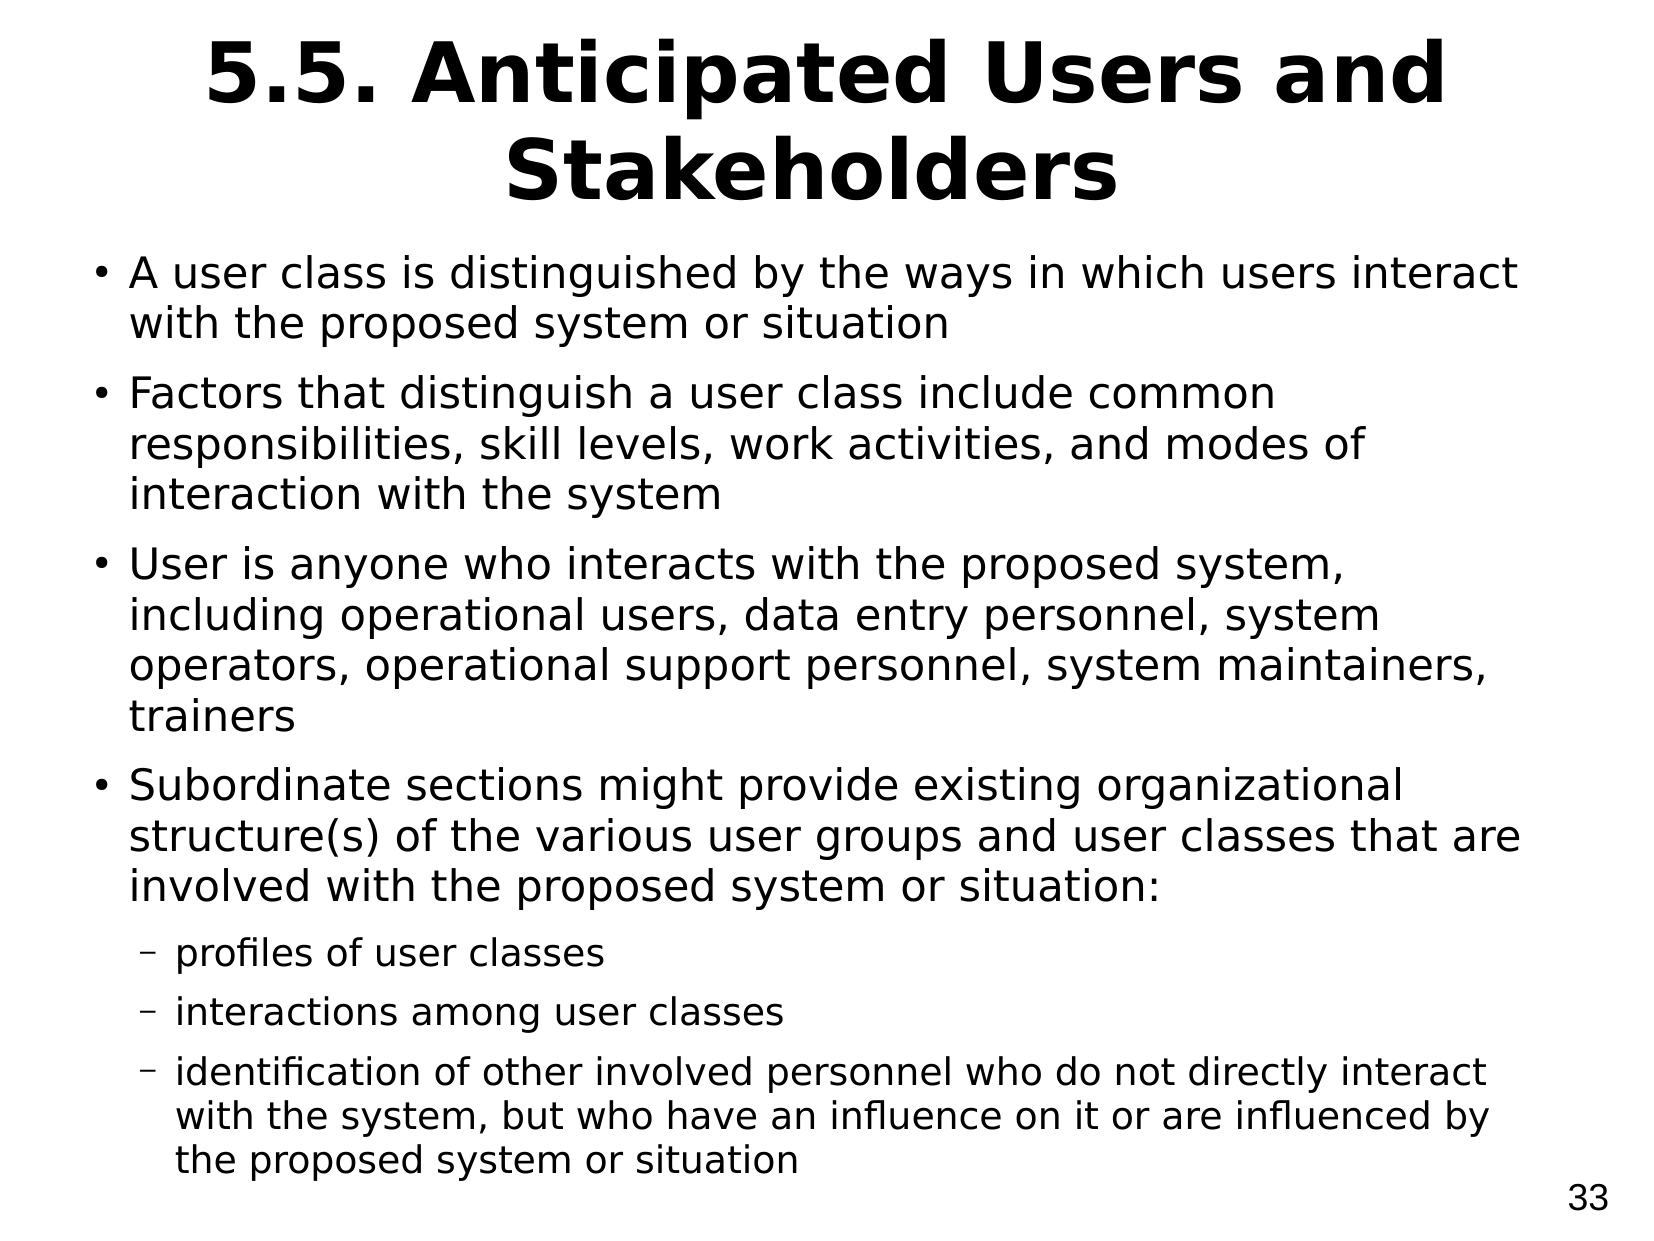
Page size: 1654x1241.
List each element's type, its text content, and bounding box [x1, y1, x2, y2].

title 5.5. Anticipated Users and Stakeholders [82, 25, 1571, 220]
list A user class is distinguished by the ways in which users interact with the proposed system or situation Factors that distinguish a user class include common responsibilities, skill levels, work activities, and modes of interaction with the system User is anyone who interacts with the proposed system, including operational users, data entry personnel, system operators, operational support personnel, system maintainers, trainers Subordinate sections might provide existing organizational structure(s) of the various user groups and user classes that are involved with the proposed system or situation: profiles of user classes interactions among user classes identification of other involved personnel who do not directly interact with the system, but who have an influence on it or are influenced by the proposed system or situation [82, 248, 1538, 1186]
